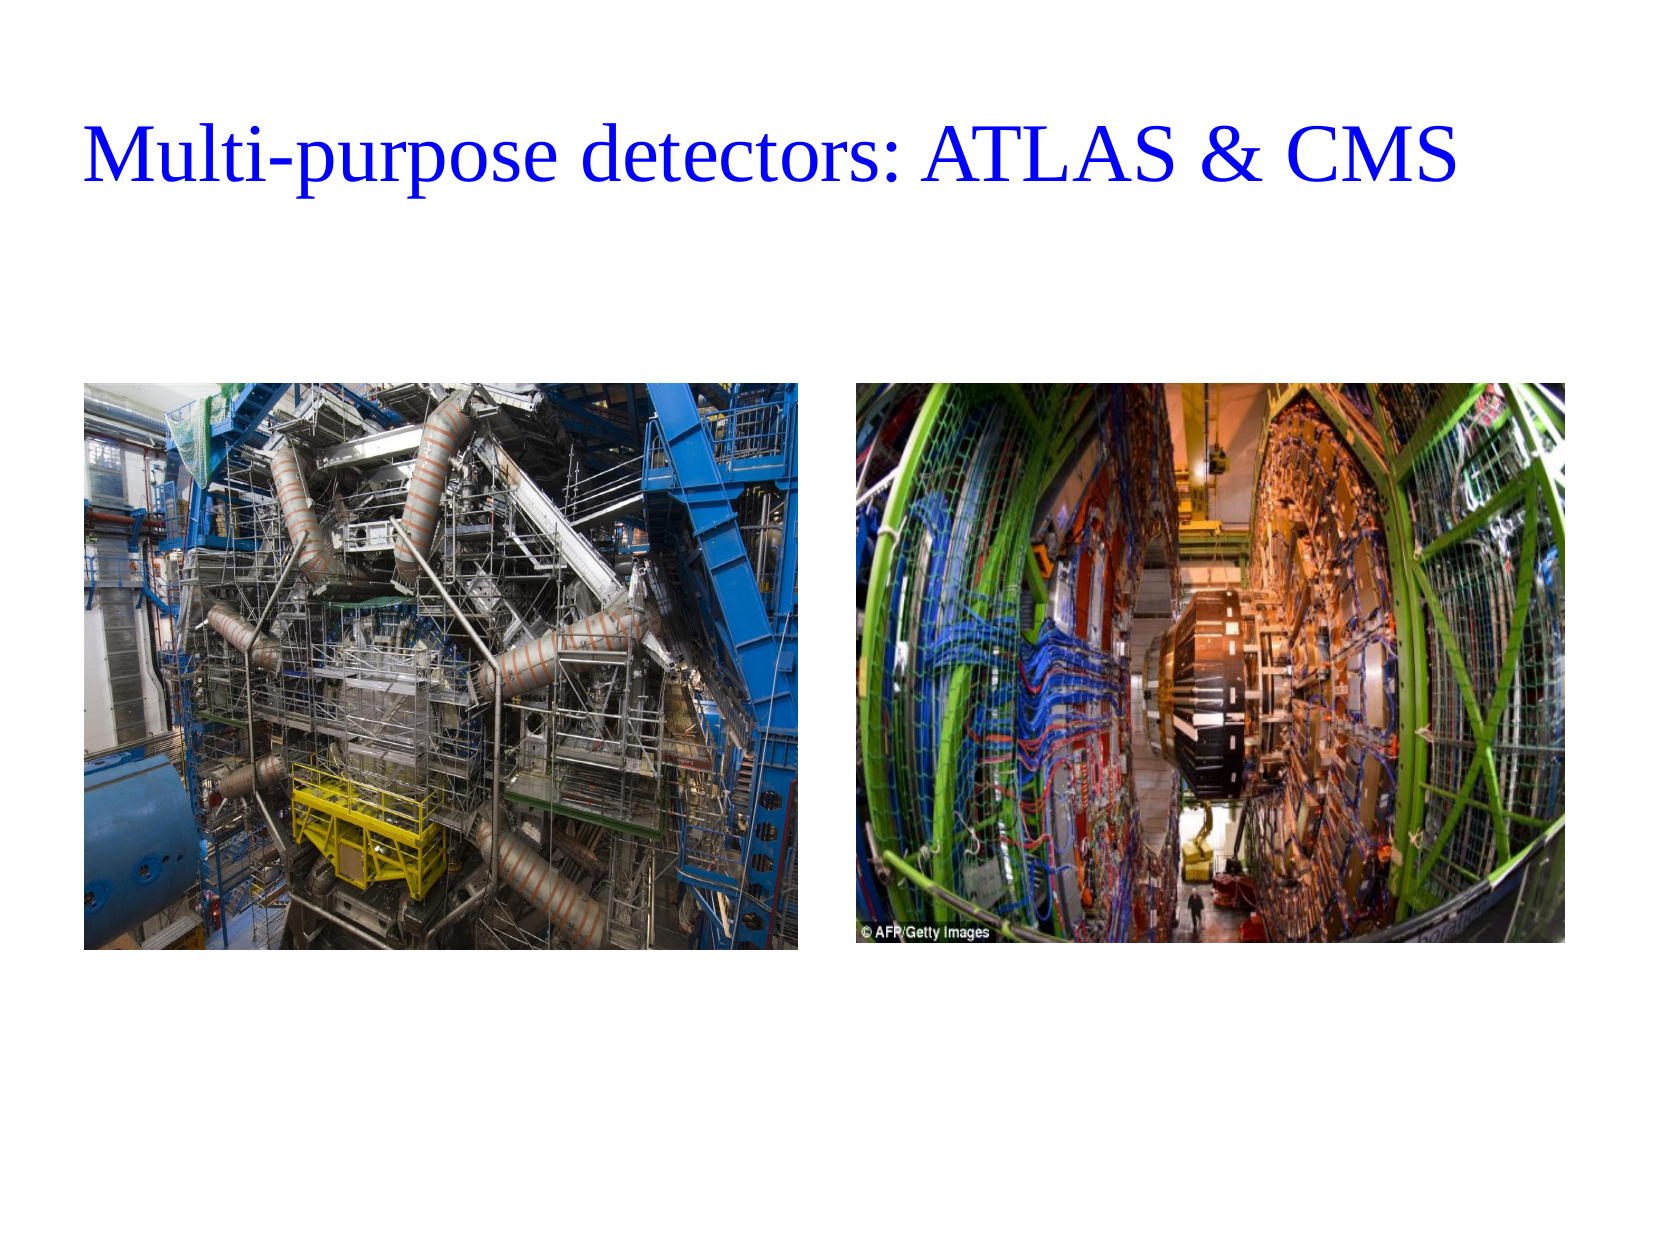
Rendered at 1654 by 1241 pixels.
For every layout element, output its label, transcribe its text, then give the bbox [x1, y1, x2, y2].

picture [856, 383, 1565, 943]
title Multi-purpose detectors: ATLAS & CMS [82, 49, 1571, 257]
picture [84, 383, 798, 950]
